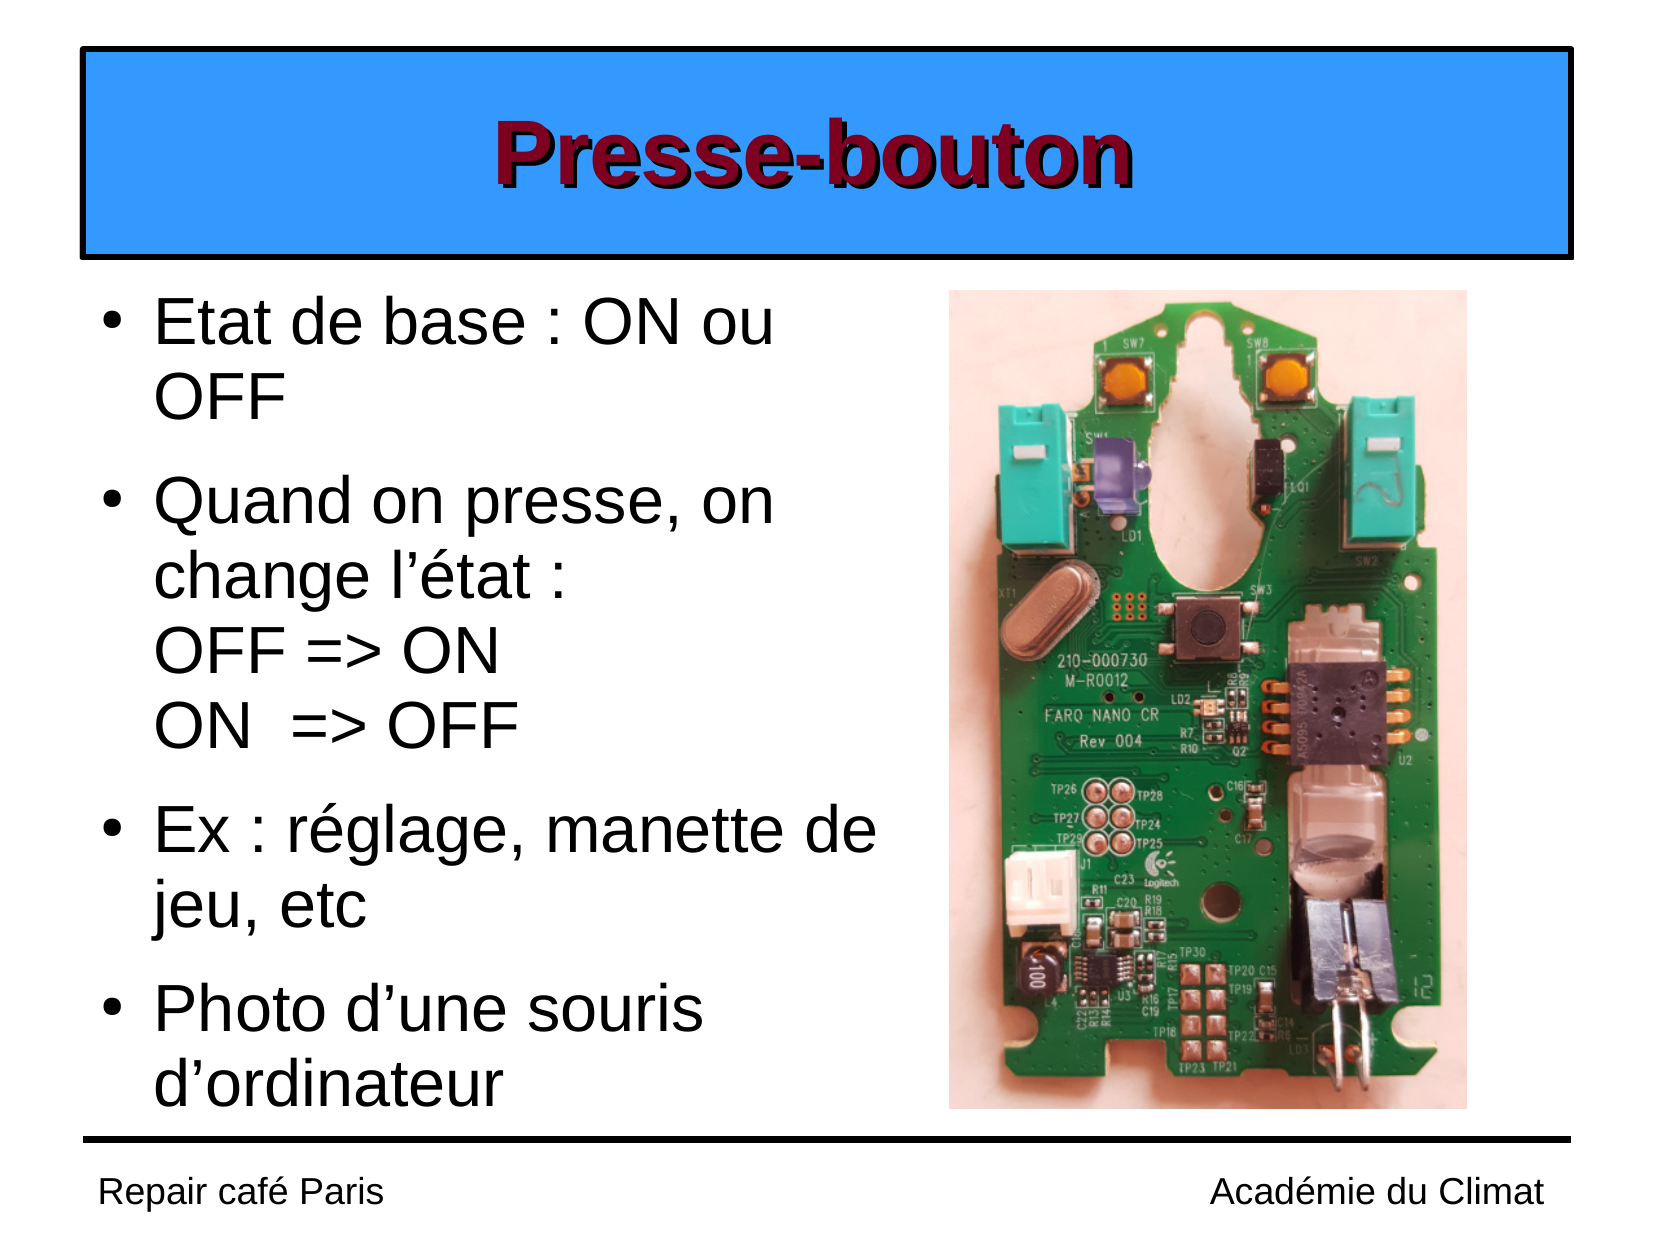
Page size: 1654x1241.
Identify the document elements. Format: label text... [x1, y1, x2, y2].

title Presse-bouton [82, 49, 1571, 257]
list Etat de base : ON ou OFF Quand on presse, on change l’état : OFF => ON ON => OFF Ex : réglage, manette de jeu, etc Photo d’une souris d’ordinateur [82, 284, 910, 1121]
picture [949, 290, 1467, 1109]
text_box Repair café Paris Académie du Climat [82, 1163, 1571, 1220]
